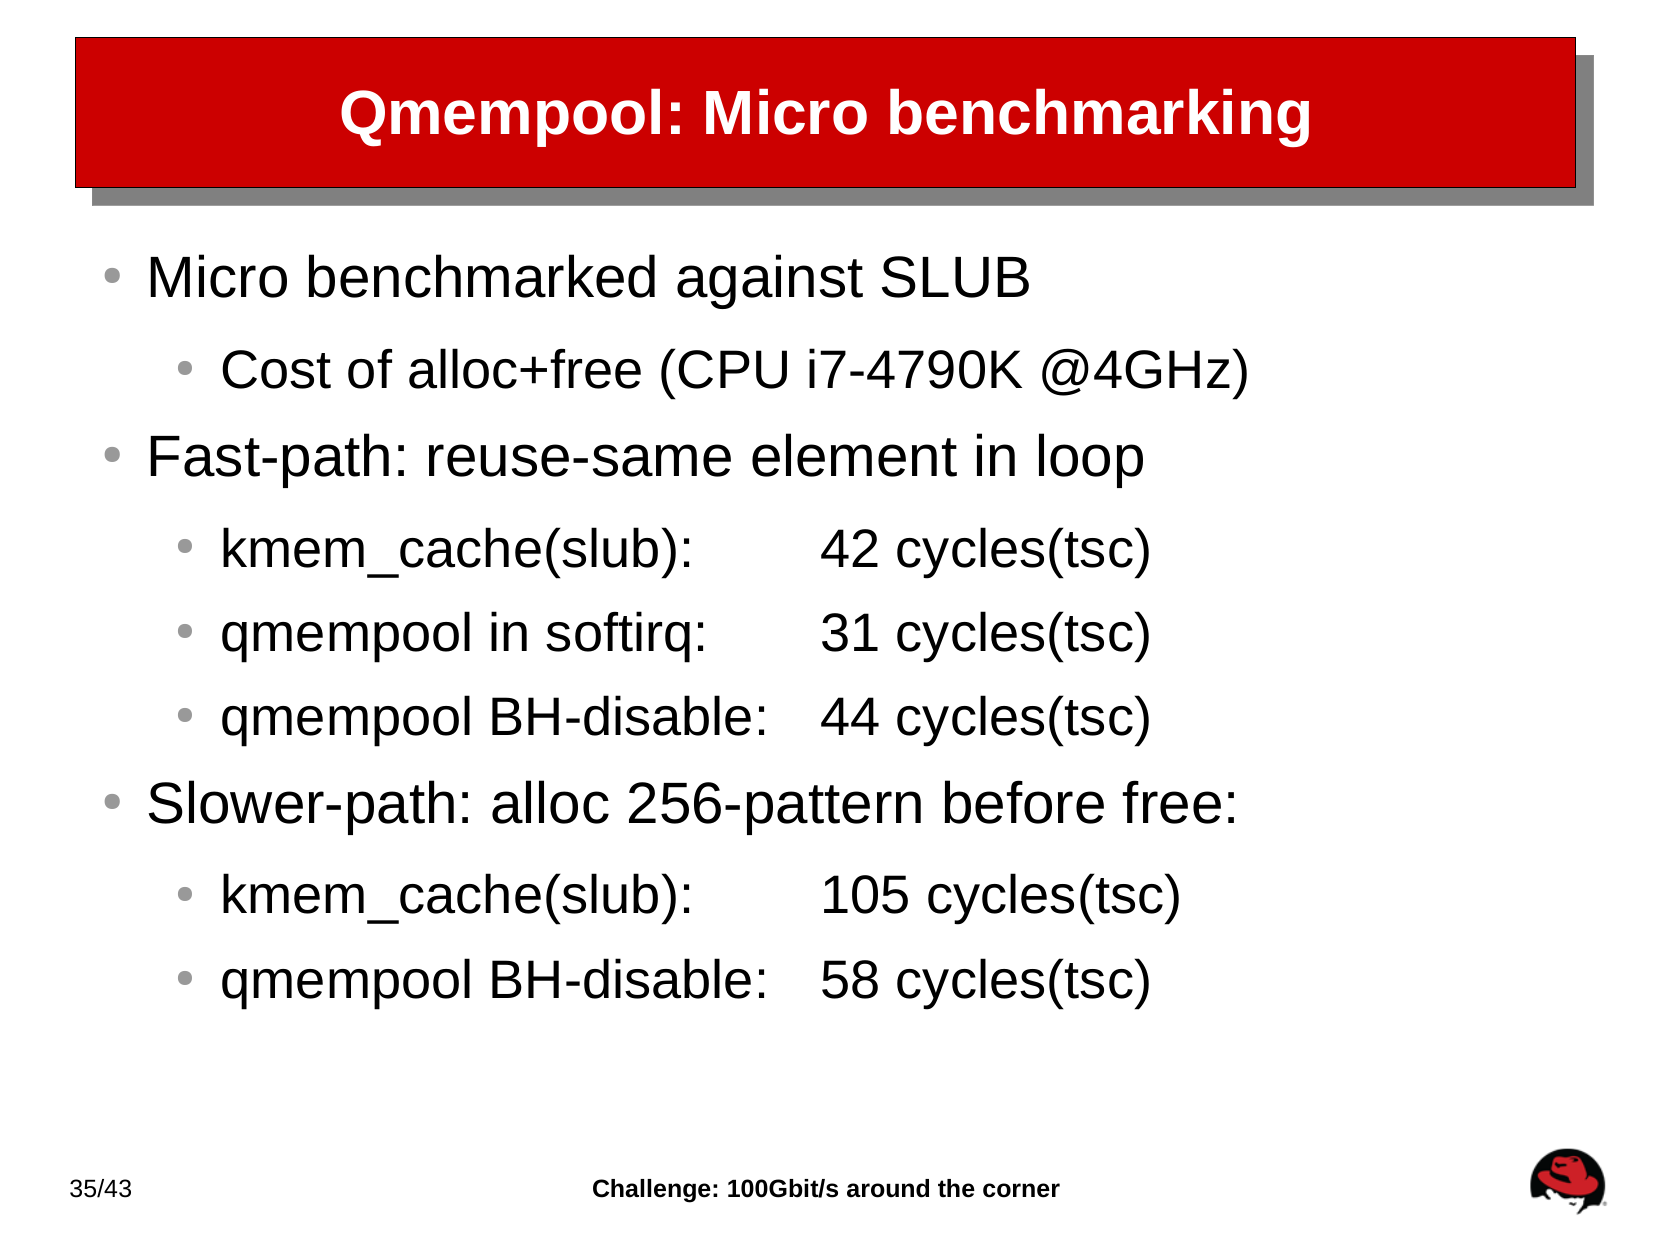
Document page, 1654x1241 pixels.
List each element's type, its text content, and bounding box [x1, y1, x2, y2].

picture [1529, 1146, 1613, 1224]
list Micro benchmarked against SLUB Cost of alloc+free (CPU i7-4790K @4GHz) Fast-path: reuse-same element in loop kmem_cache(slub): 42 cycles(tsc) qmempool in softirq: 31 cycles(tsc) qmempool BH-disable: 44 cycles(tsc) Slower-path: alloc 256-pattern before free: kmem_cache(slub): 105 cycles(tsc) qmempool BH-disable: 58 cycles(tsc) [86, 244, 1576, 1039]
text_box [82, 37, 1571, 203]
